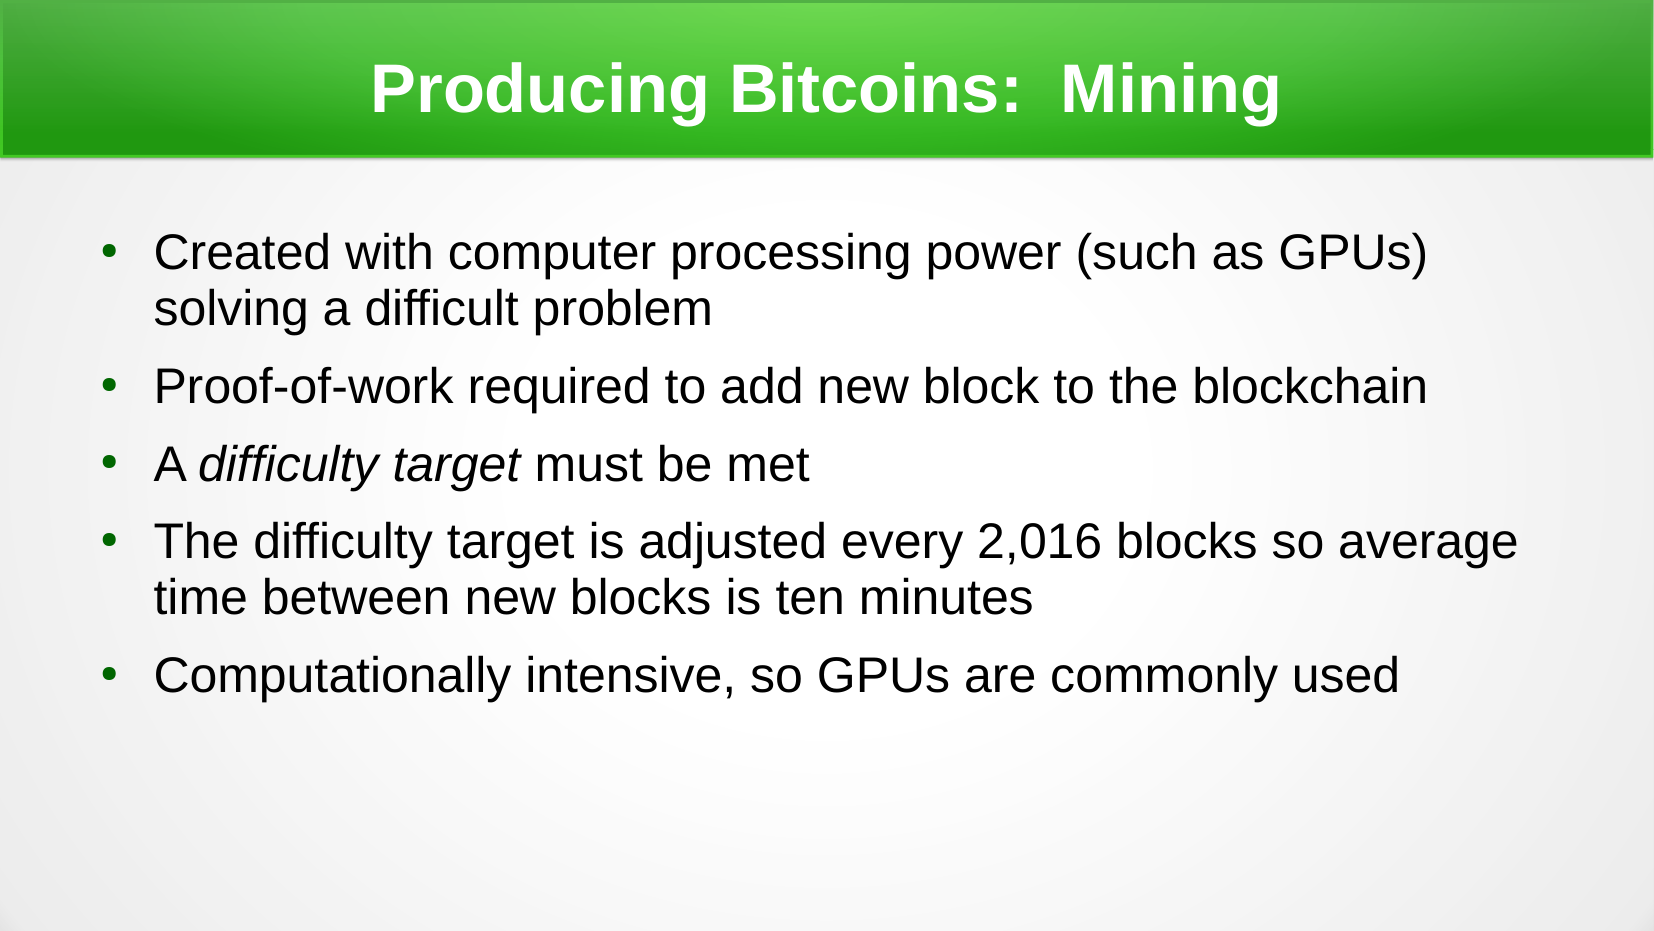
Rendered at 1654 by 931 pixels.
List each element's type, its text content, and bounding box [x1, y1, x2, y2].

title Producing Bitcoins: Mining [82, 35, 1571, 142]
list Created with computer processing power (such as GPUs) solving a difficult problem Proof-of-work required to add new block to the blockchain A difficulty target must be met The difficulty target is adjusted every 2,016 blocks so average time between new blocks is ten minutes Computationally intensive, so GPUs are commonly used [82, 224, 1571, 764]
